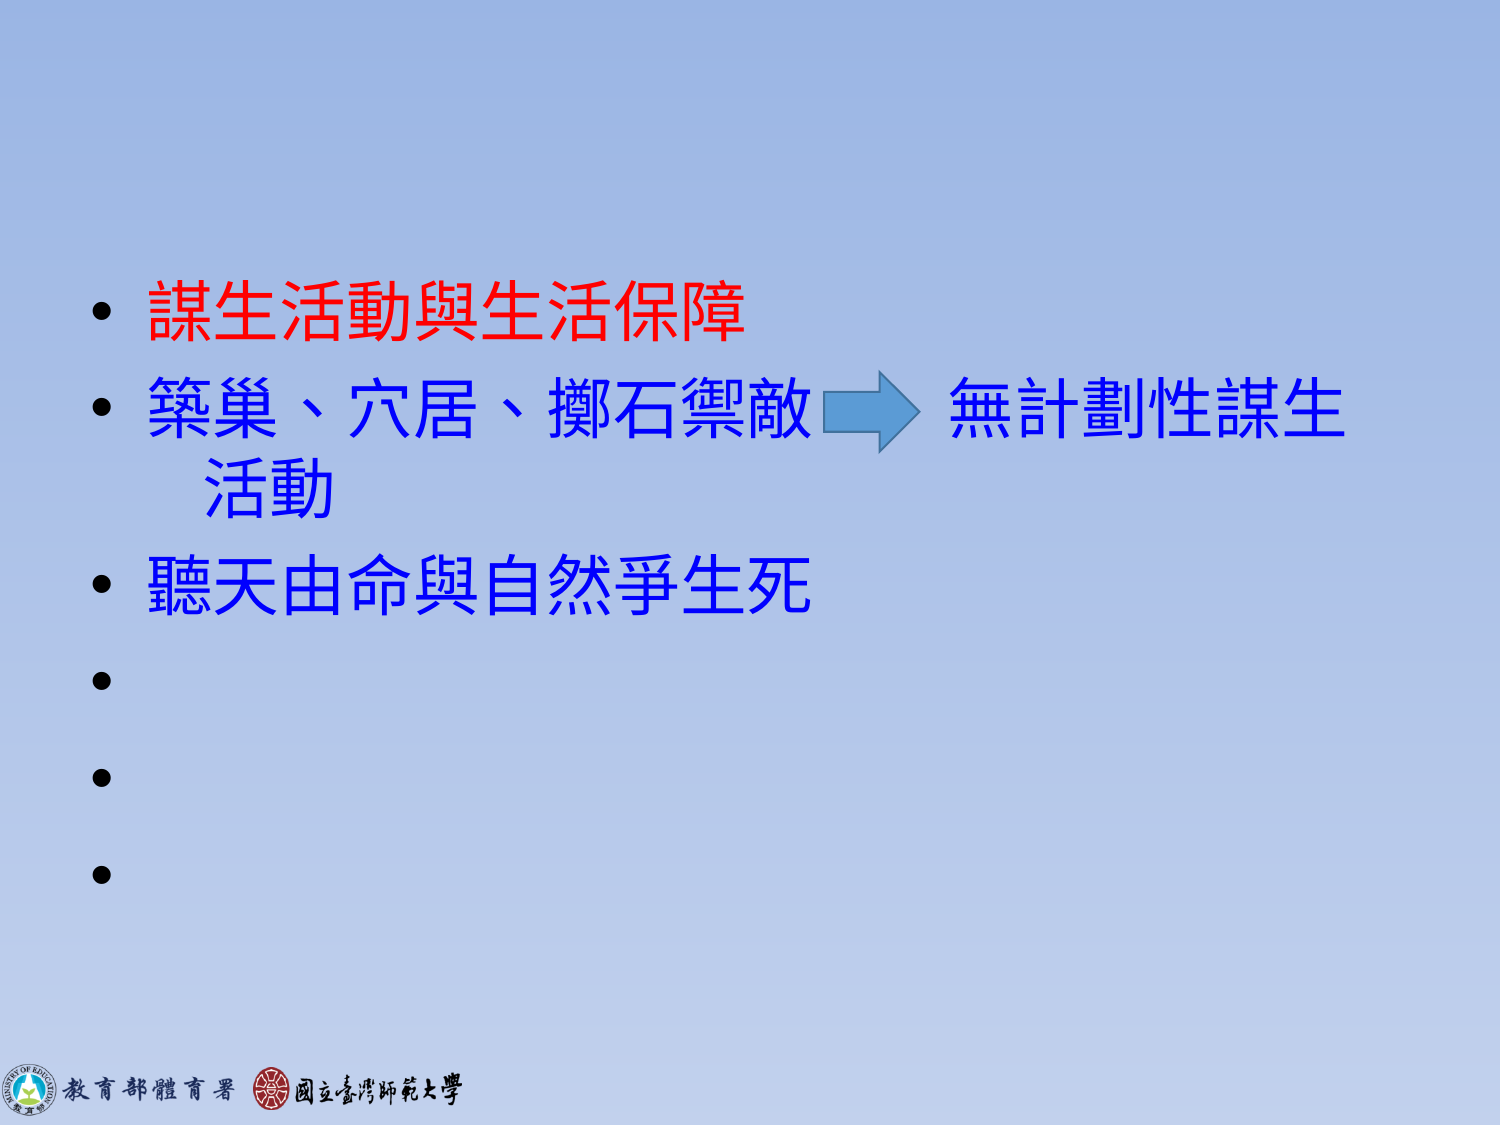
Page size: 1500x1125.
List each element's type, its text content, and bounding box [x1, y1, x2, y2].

list 謀生活動與生活保障 築巢、穴居、擲石禦敵 無計劃性謀生活動 聽天由命與自然爭生死 [75, 262, 1426, 1005]
text_box [824, 372, 920, 452]
